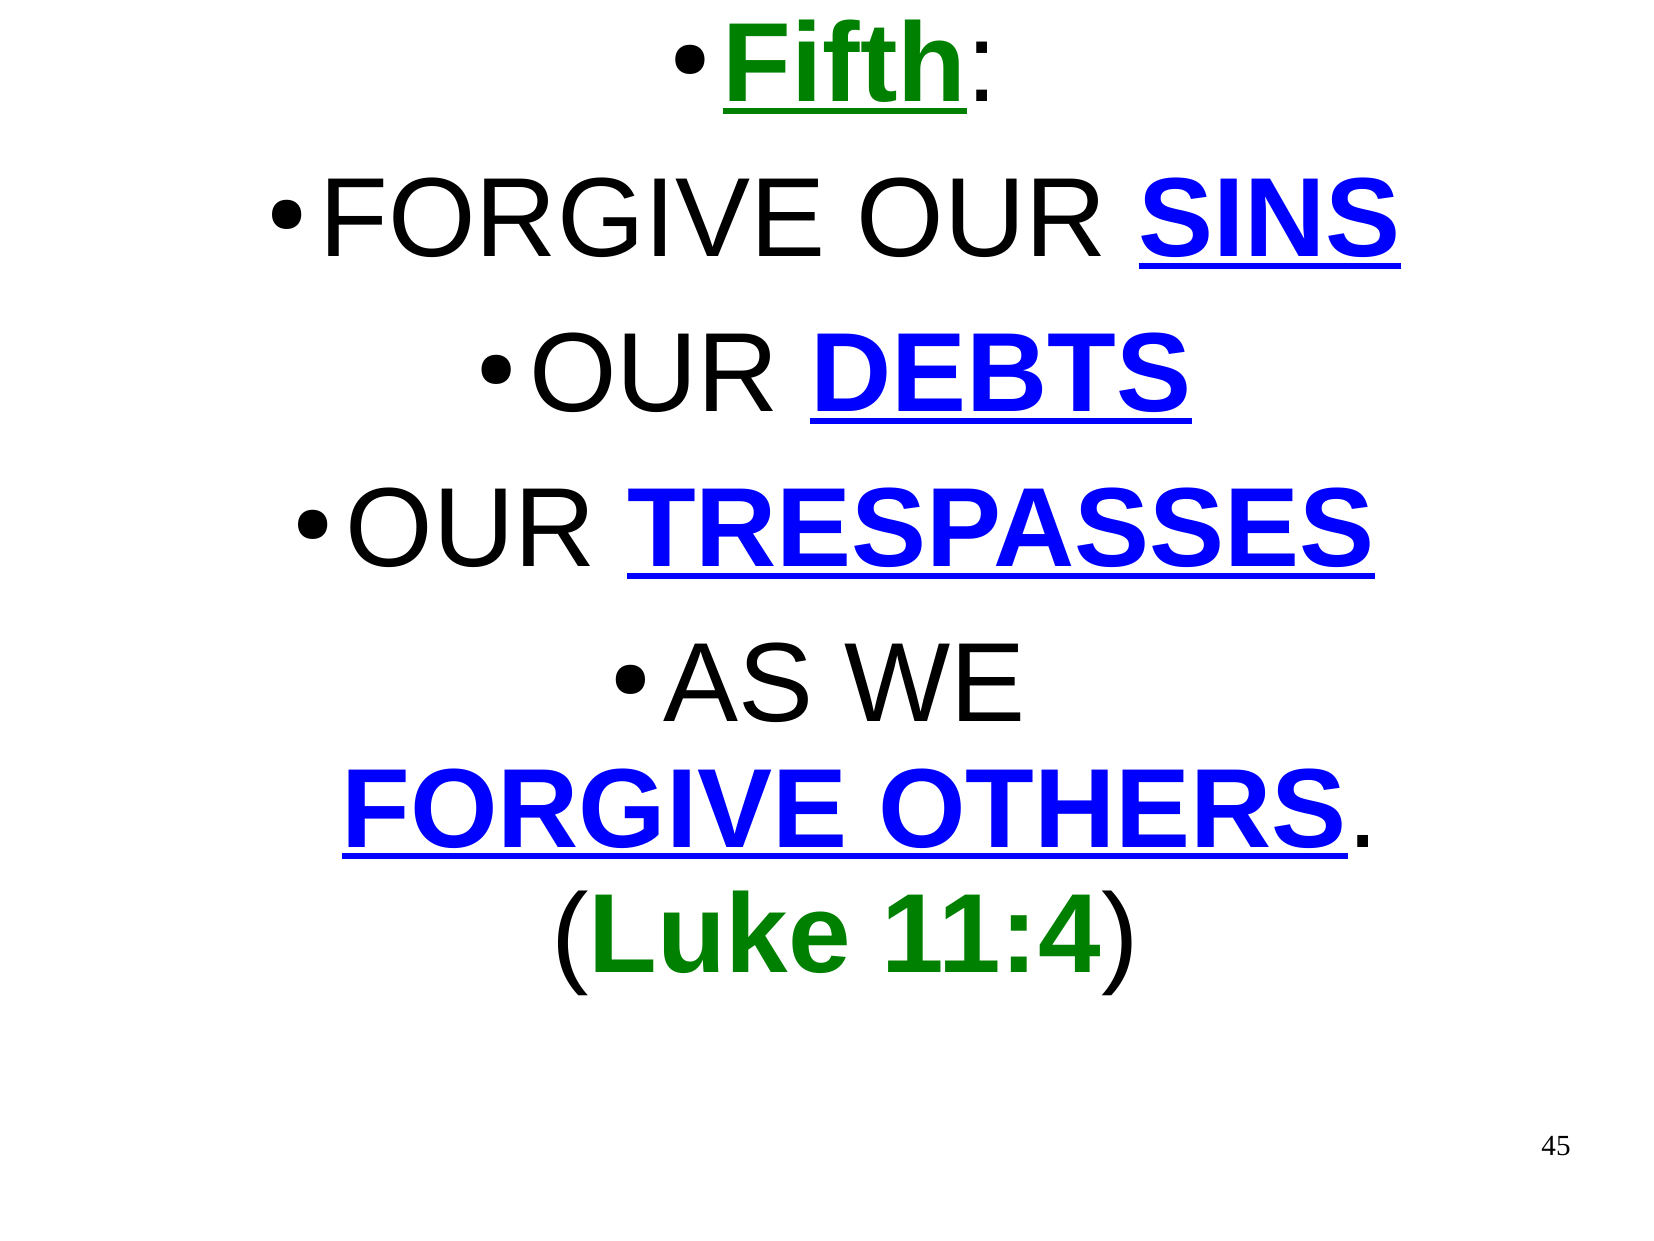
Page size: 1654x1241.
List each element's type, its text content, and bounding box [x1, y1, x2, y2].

list Fifth: FORGIVE OUR SINS OUR DEBTS OUR TRESPASSES AS WE FORGIVE OTHERS. (Luke 11:4) [0, 0, 1651, 1238]
